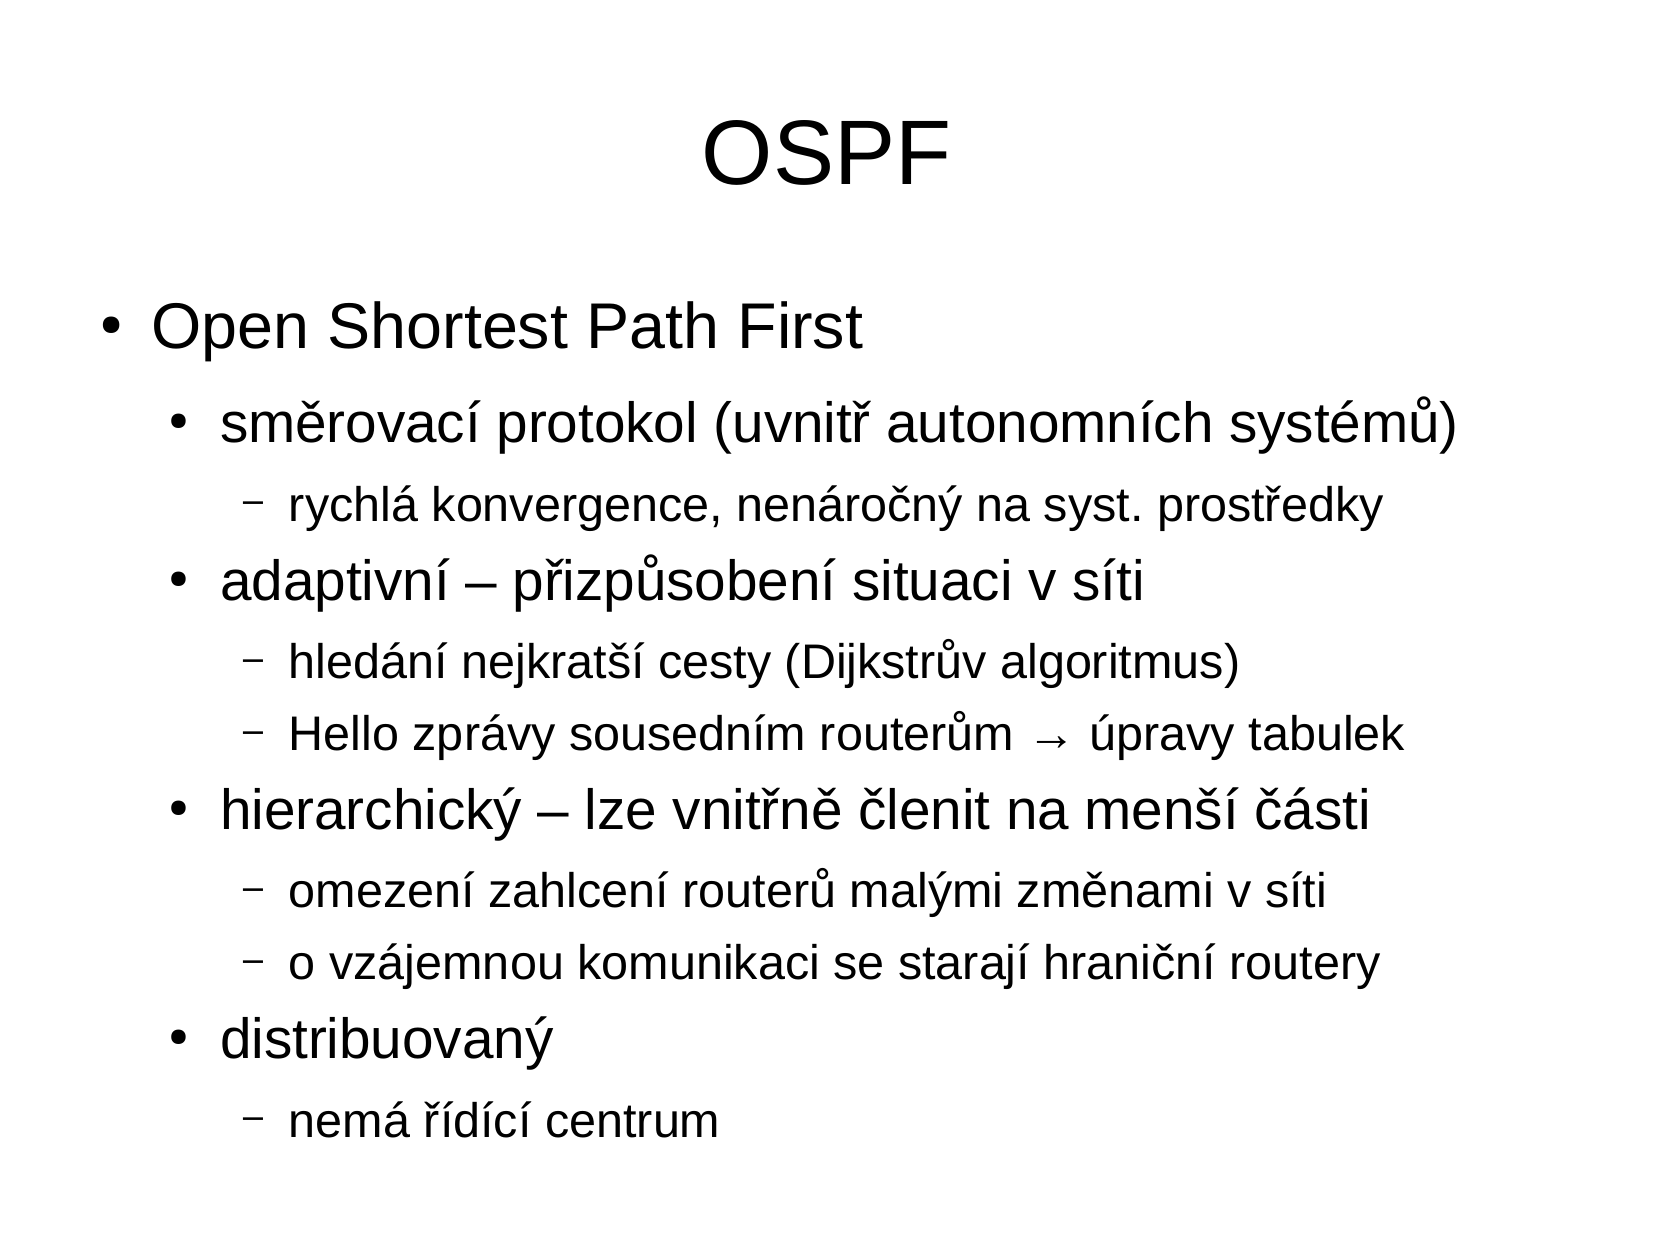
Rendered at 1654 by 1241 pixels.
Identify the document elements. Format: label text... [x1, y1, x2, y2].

list Open Shortest Path First směrovací protokol (uvnitř autonomních systémů) rychlá konvergence, nenáročný na syst. prostředky adaptivní – přizpůsobení situaci v síti hledání nejkratší cesty (Dijkstrův algoritmus) Hello zprávy sousedním routerům → úpravy tabulek hierarchický – lze vnitřně členit na menší části omezení zahlcení routerů malými změnami v síti o vzájemnou komunikaci se starají hraniční routery distribuovaný nemá řídící centrum [82, 290, 1571, 1149]
title OSPF [82, 49, 1571, 257]
